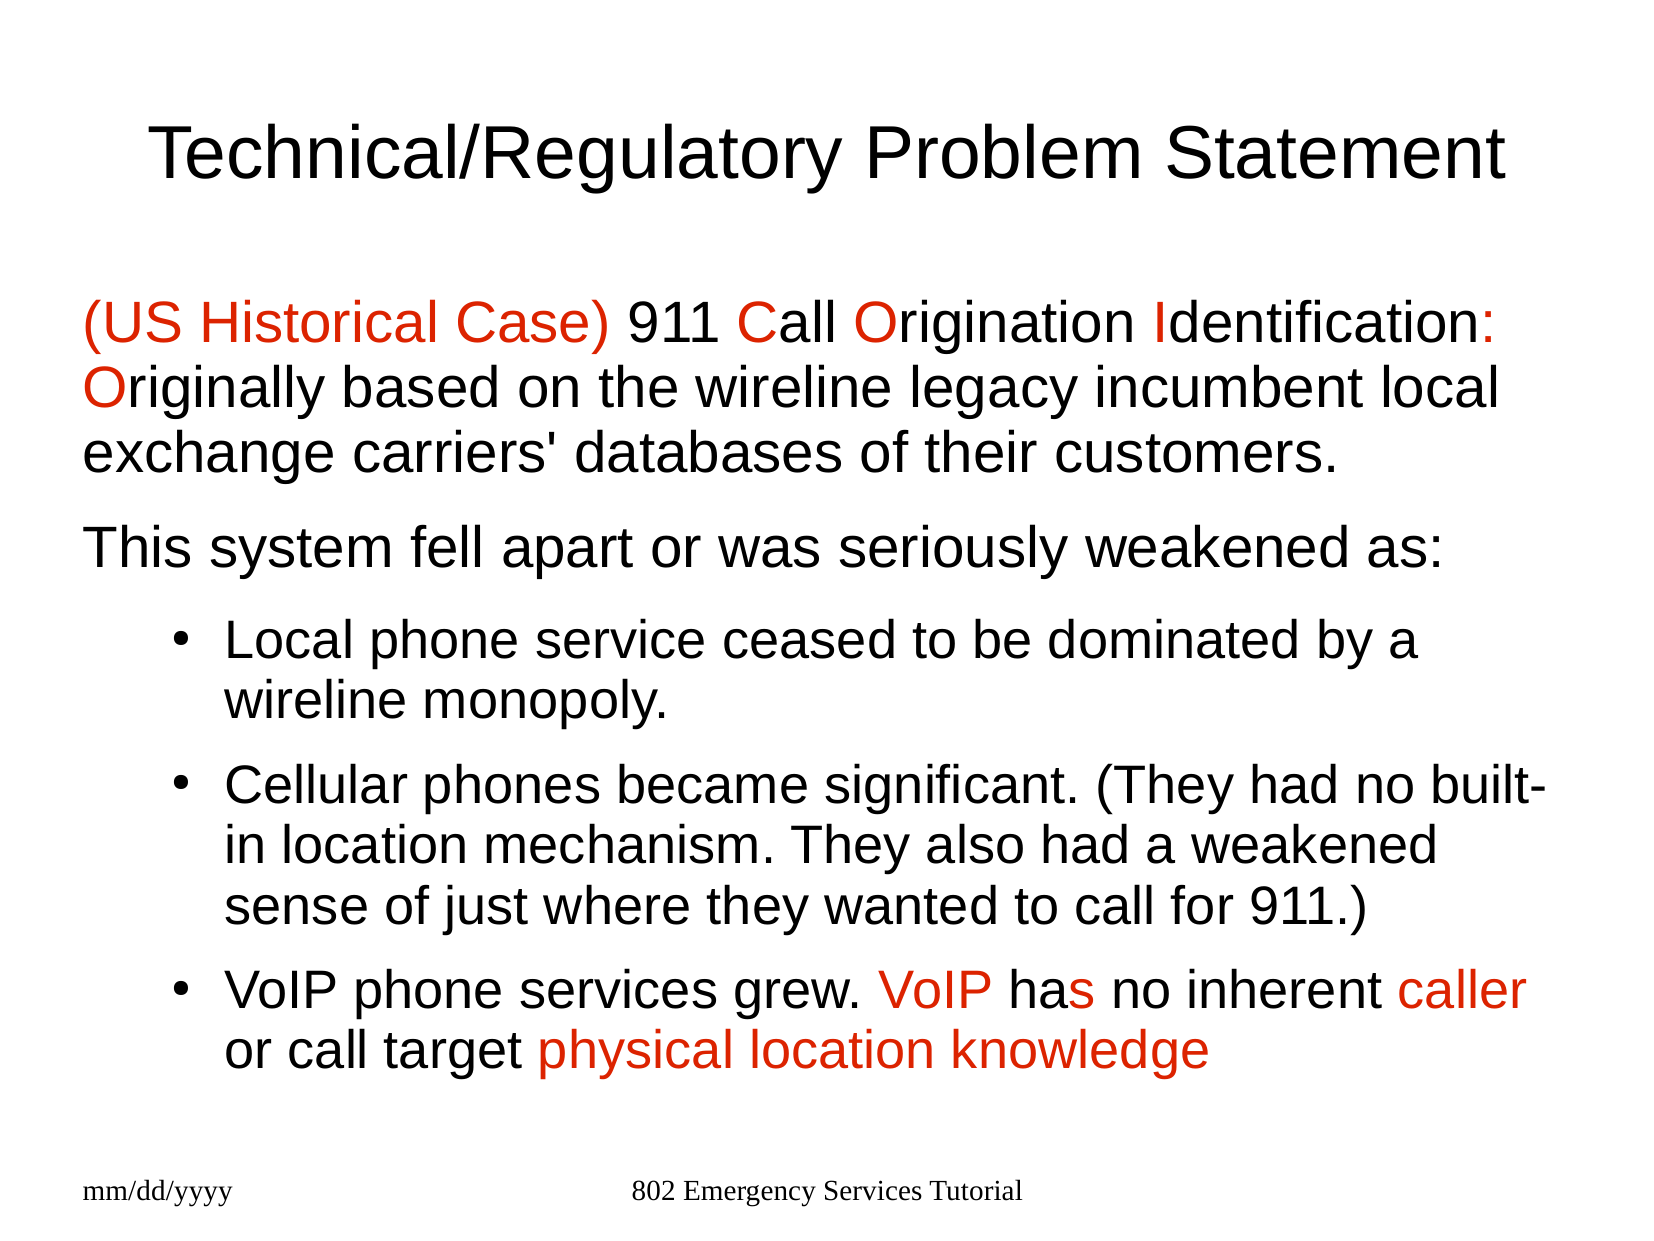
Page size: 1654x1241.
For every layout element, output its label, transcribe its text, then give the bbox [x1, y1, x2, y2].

title Technical/Regulatory Problem Statement [82, 56, 1571, 250]
list (US Historical Case) 911 Call Origination Identification: Originally based on the wireline legacy incumbent local exchange carriers' databases of their customers. This system fell apart or was seriously weakened as: Local phone service ceased to be dominated by a wireline monopoly. Cellular phones became significant. (They had no built-in location mechanism. They also had a weakened sense of just where they wanted to call for 911.) VoIP phone services grew. VoIP has no inherent caller or call target physical location knowledge [82, 290, 1571, 1094]
